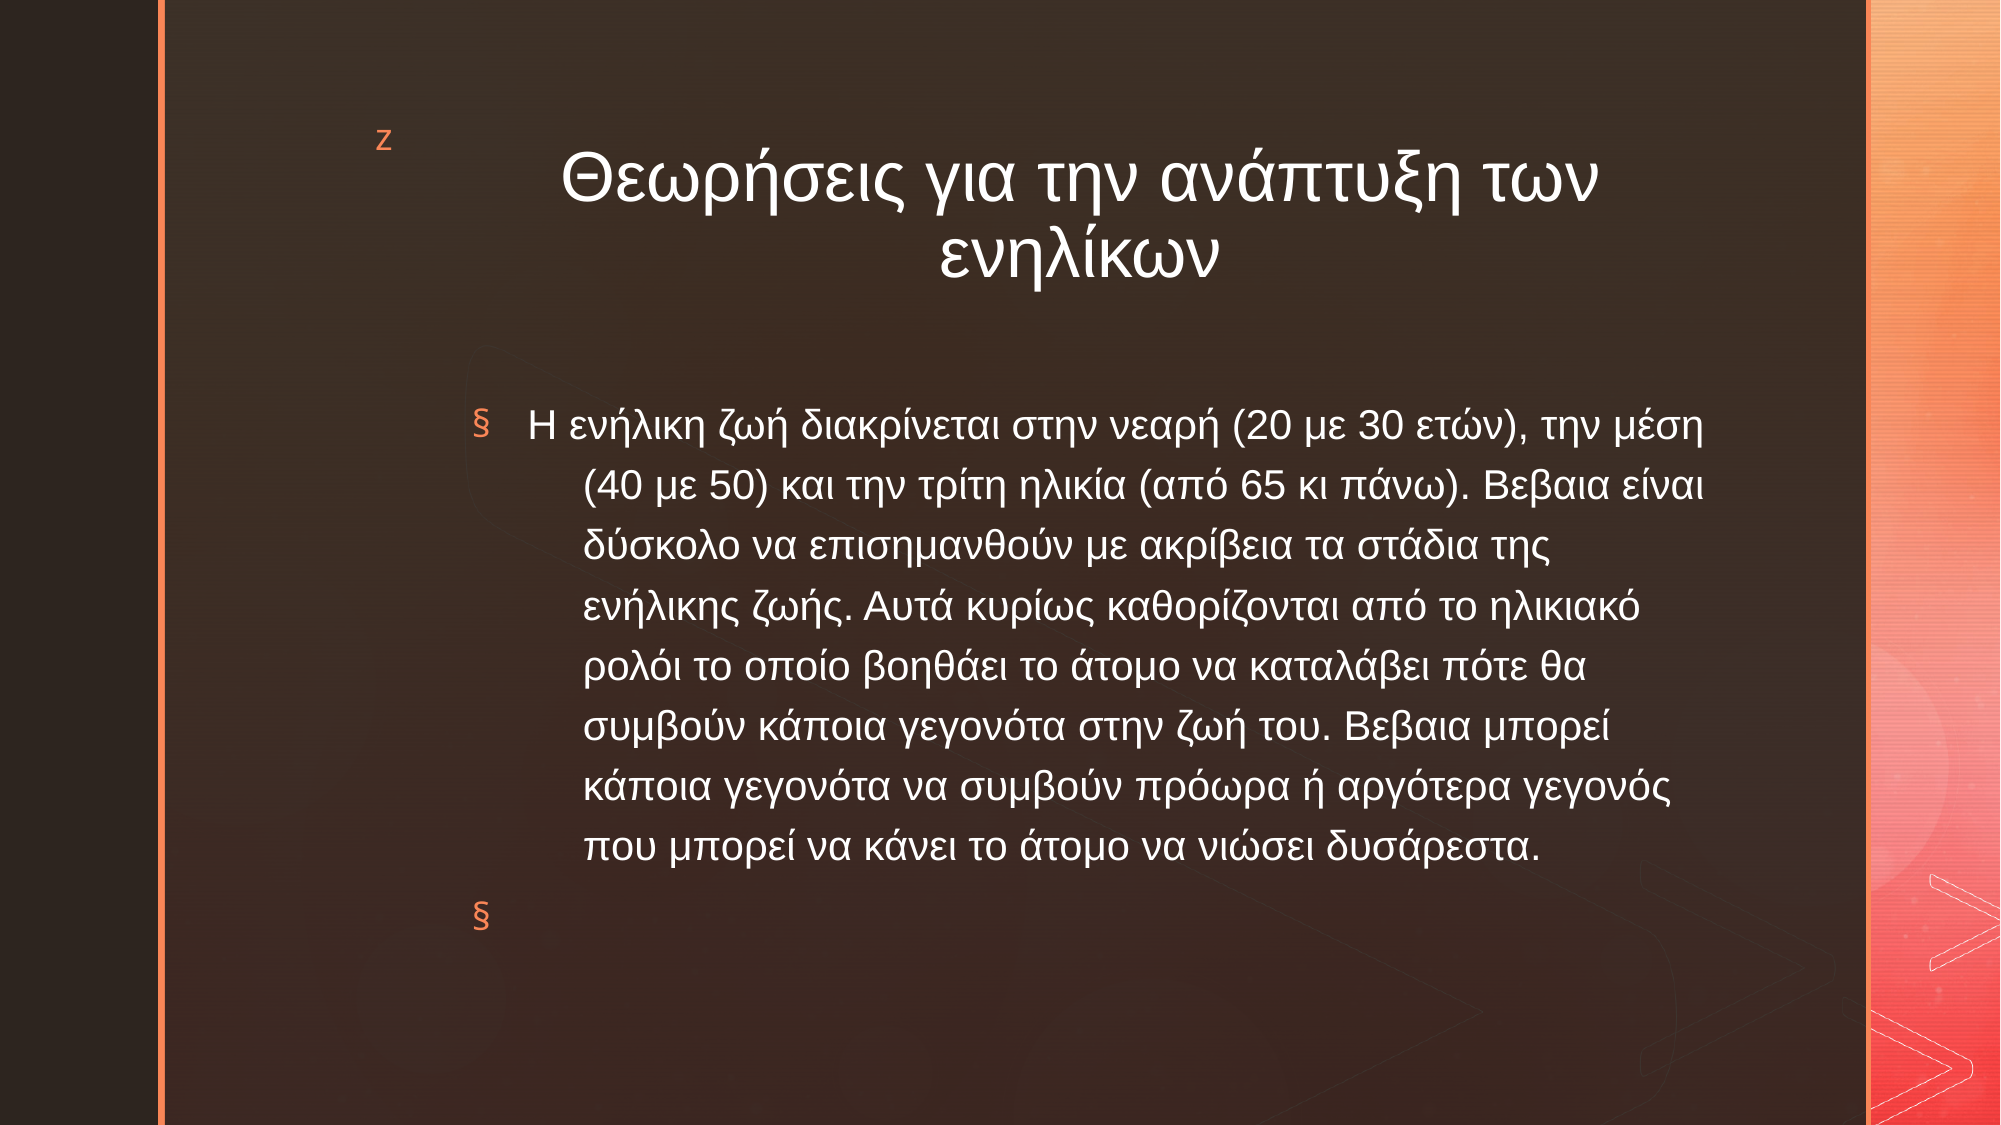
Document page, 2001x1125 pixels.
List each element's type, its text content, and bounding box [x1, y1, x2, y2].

title Θεωρήσεις για την ανάπτυξη των ενηλίκων [428, 132, 1734, 310]
list Η ενήλικη ζωή διακρίνεται στην νεαρή (20 με 30 ετών), την μέση (40 με 50) και την τρίτη ηλικία (από 65 κι πάνω). Βεβαια είναι δύσκολο να επισημανθούν με ακρίβεια τα στάδια της ενήλικης ζωής. Αυτά κυρίως καθορίζονται από το ηλικιακό ρολόι το οποίο βοηθάει το άτομο να καταλάβει πότε θα συμβούν κάποια γεγονότα στην ζωή του. Βεβαια μπορεί κάποια γεγονότα να συμβούν πρόωρα ή αργότερα γεγονός που μπορεί να κάνει το άτομο να νιώσει δυσάρεστα. [454, 336, 1734, 993]
